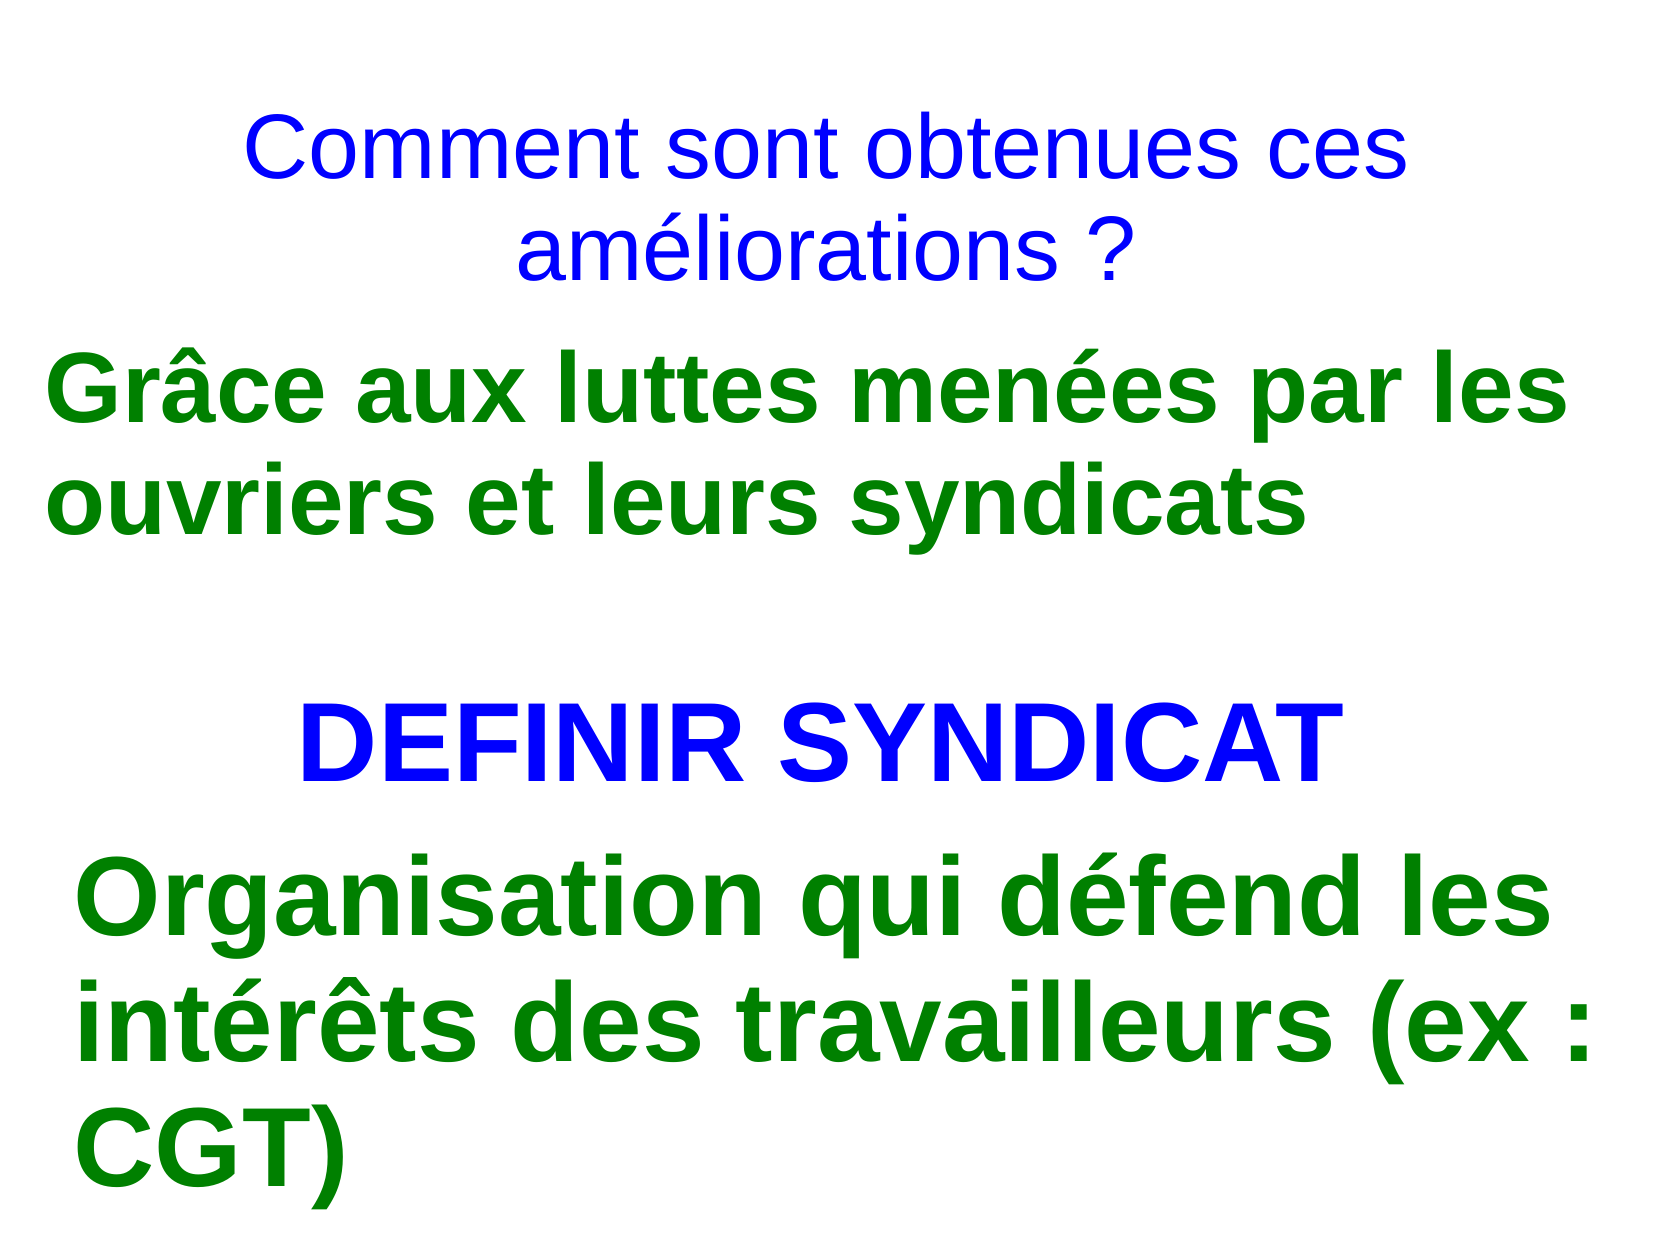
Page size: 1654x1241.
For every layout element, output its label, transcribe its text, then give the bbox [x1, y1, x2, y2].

title Comment sont obtenues ces améliorations ? [82, 88, 1571, 307]
text_box Grâce aux luttes menées par les ouvriers et leurs syndicats [29, 324, 1595, 591]
title DEFINIR SYNDICAT [76, 679, 1565, 805]
text_box Organisation qui défend les intérêts des travailleurs (ex : CGT) [59, 826, 1625, 1219]
